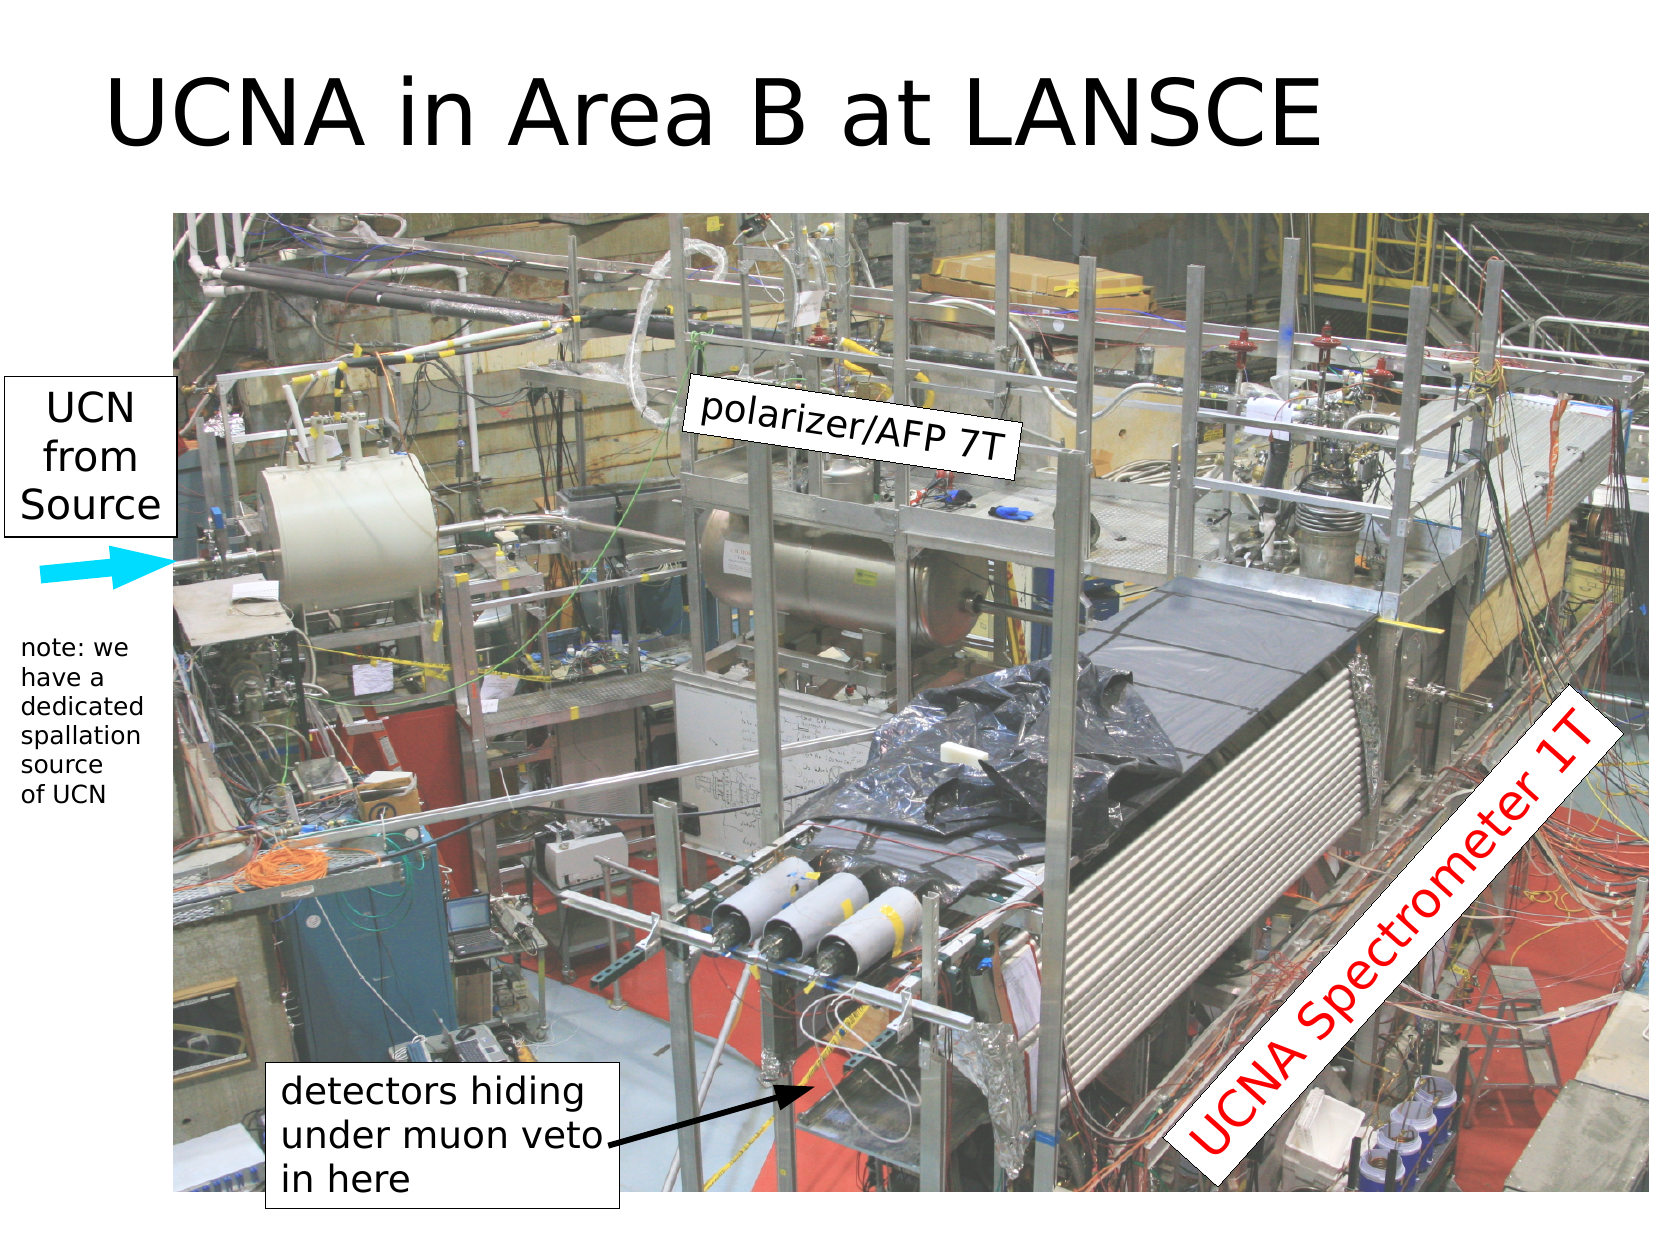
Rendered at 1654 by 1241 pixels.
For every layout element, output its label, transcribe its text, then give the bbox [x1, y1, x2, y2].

text_box UCN from Source [4, 376, 177, 537]
text_box note: we have a dedicated spallation source of UCN [5, 626, 160, 817]
text_box polarizer/AFP 7T [682, 373, 1017, 480]
text_box UCNA Spectrometer 1T [1162, 683, 1624, 1187]
text_box detectors hiding under muon veto in here [265, 1062, 613, 1209]
text_box UCNA in Area B at LANSCE [88, 53, 1654, 175]
picture [173, 213, 1649, 1192]
